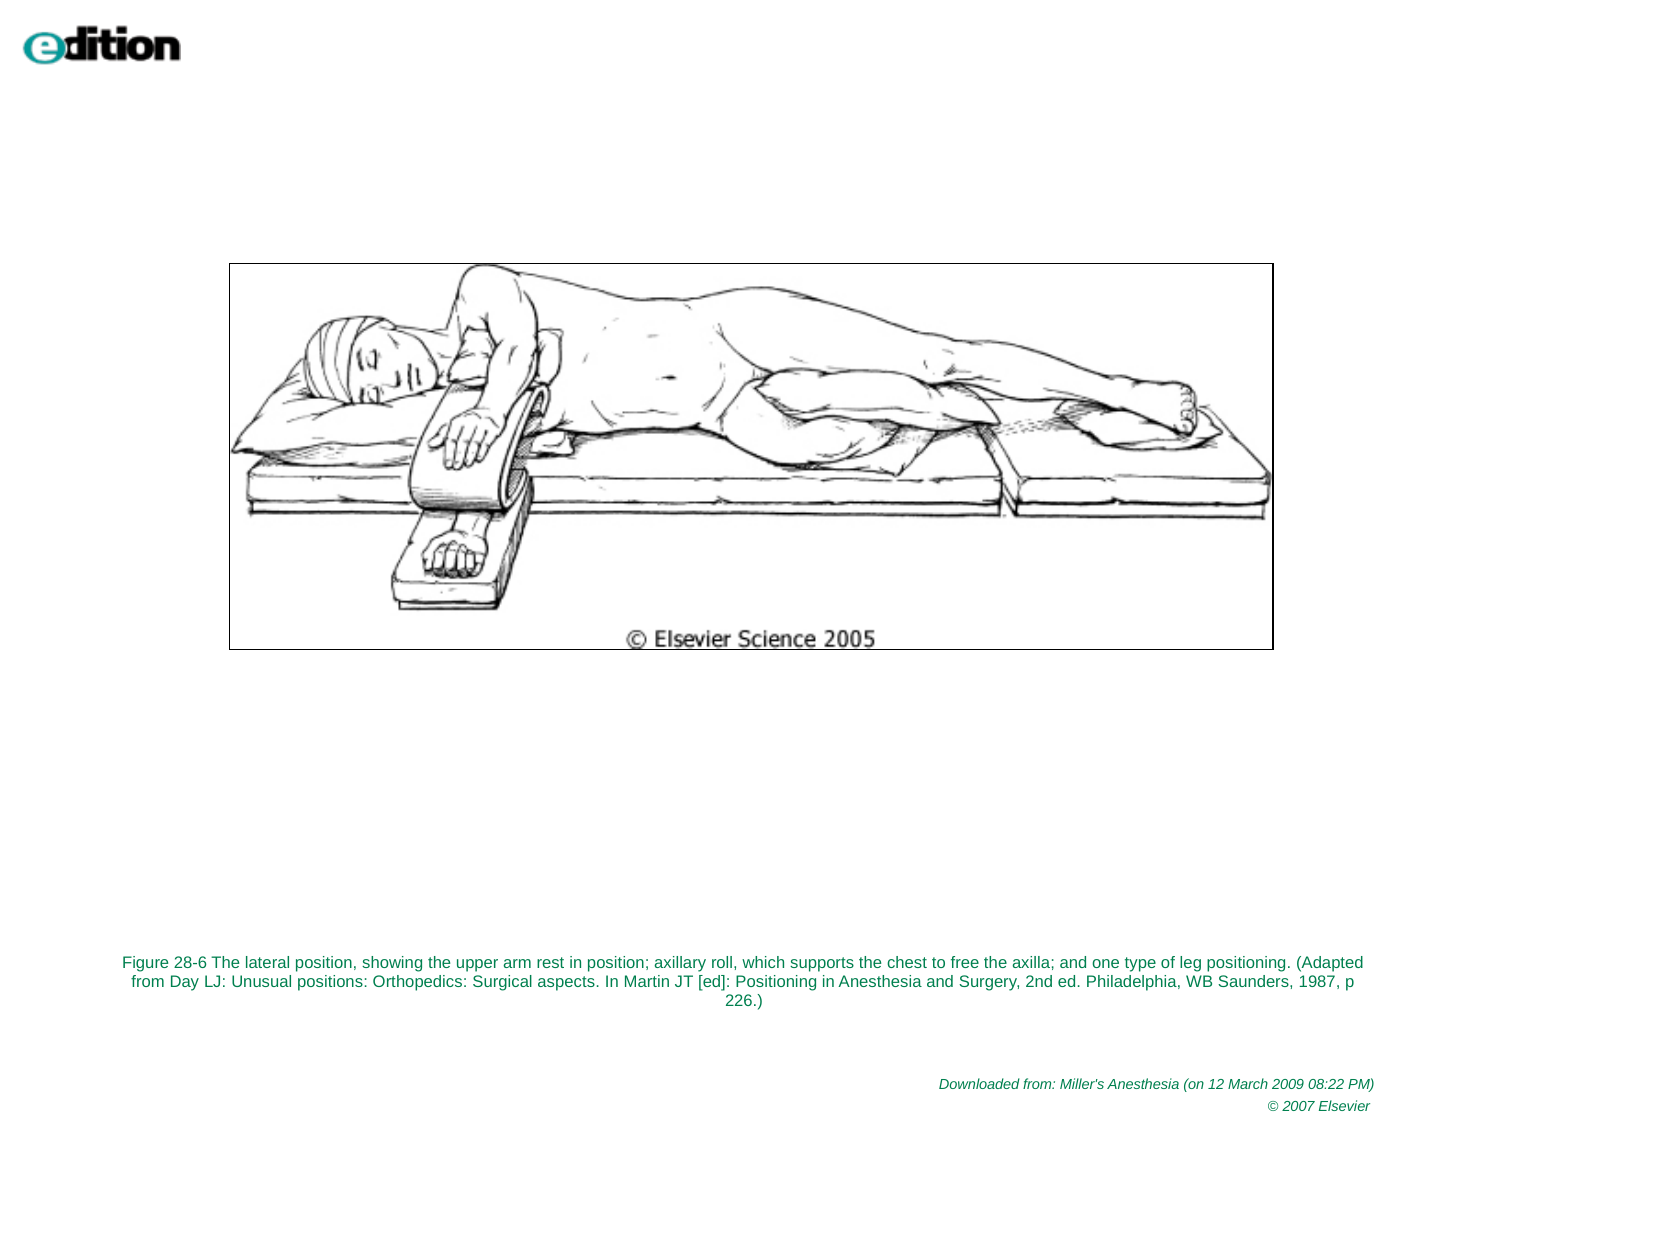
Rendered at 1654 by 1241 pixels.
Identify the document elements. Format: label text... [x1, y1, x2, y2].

picture [17, 18, 181, 71]
picture [230, 264, 1273, 649]
text_box Downloaded from: Miller's Anesthesia (on 12 March 2009 08:22 PM) [657, 1069, 1390, 1101]
text_box Figure 28-6 The lateral position, showing the upper arm rest in position; axillary roll, which supports the chest to free the axilla; and one type of leg positioning. (Adapted from Day LJ: Unusual positions: Orthopedics: Surgical aspects. In Martin JT [ed]: Positioning in Anesthesia and Surgery, 2nd ed. Philadelphia, WB Saunders, 1987, p 226.) [100, 945, 1388, 1018]
text_box © 2007 Elsevier [656, 1090, 1389, 1122]
